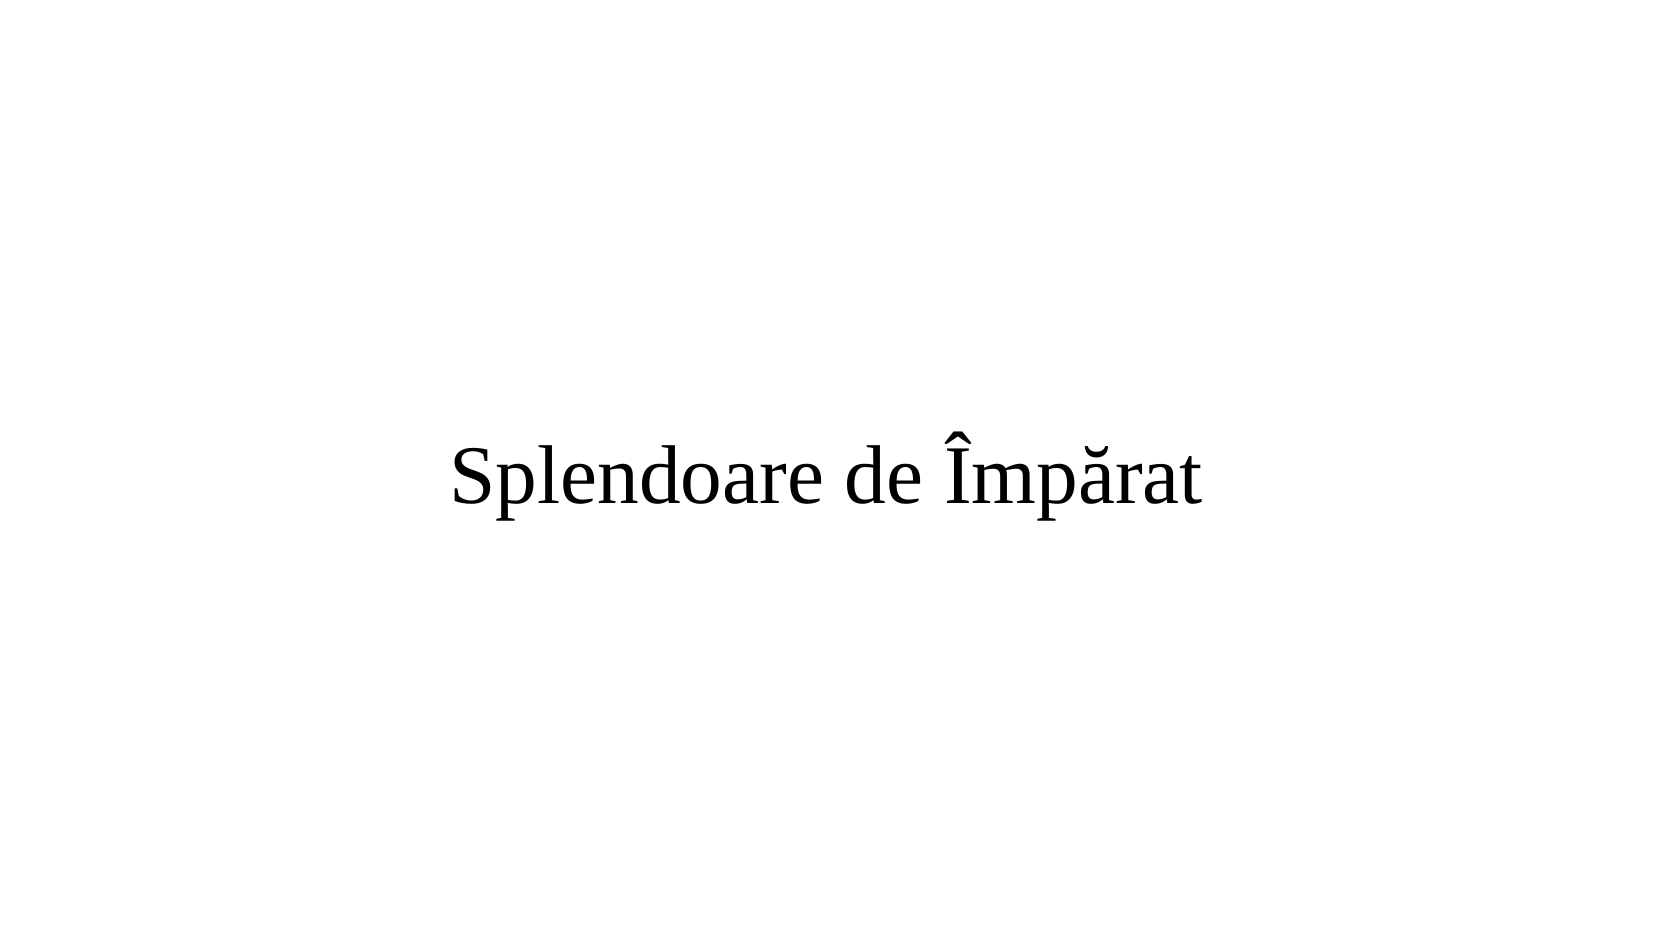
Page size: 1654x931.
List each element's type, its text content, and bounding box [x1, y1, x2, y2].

title Splendoare de Împărat [165, 420, 1489, 521]
